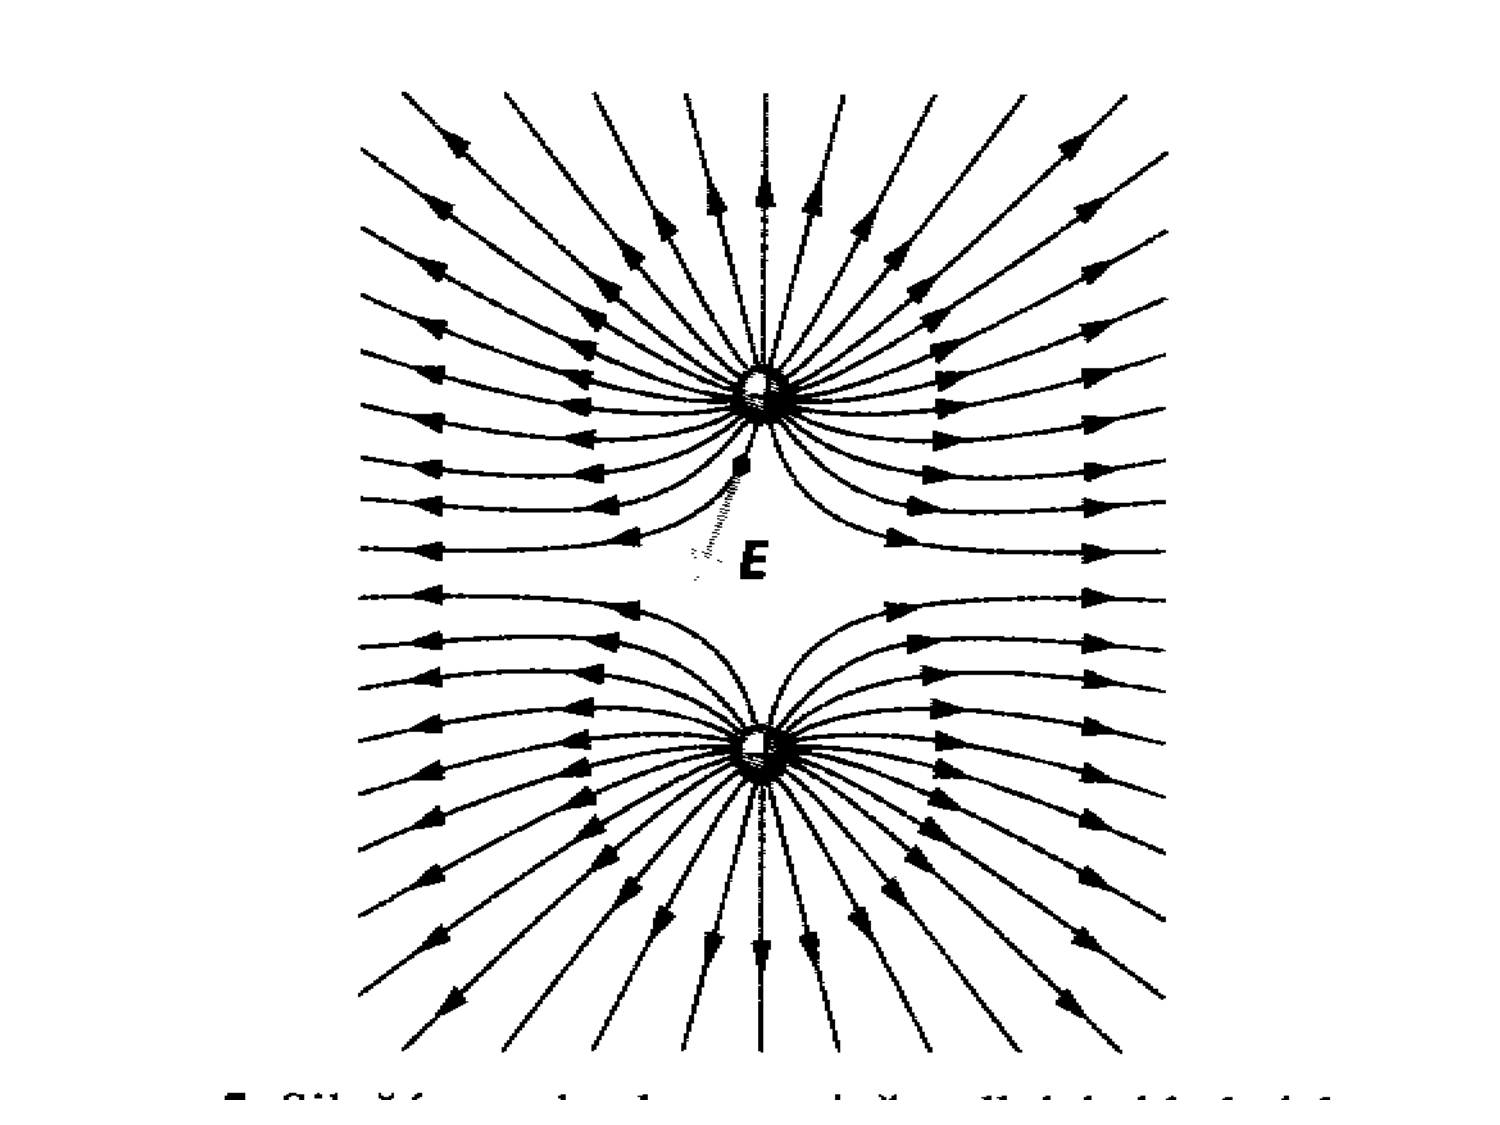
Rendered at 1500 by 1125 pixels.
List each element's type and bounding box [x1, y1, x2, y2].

picture [212, 0, 1352, 1101]
